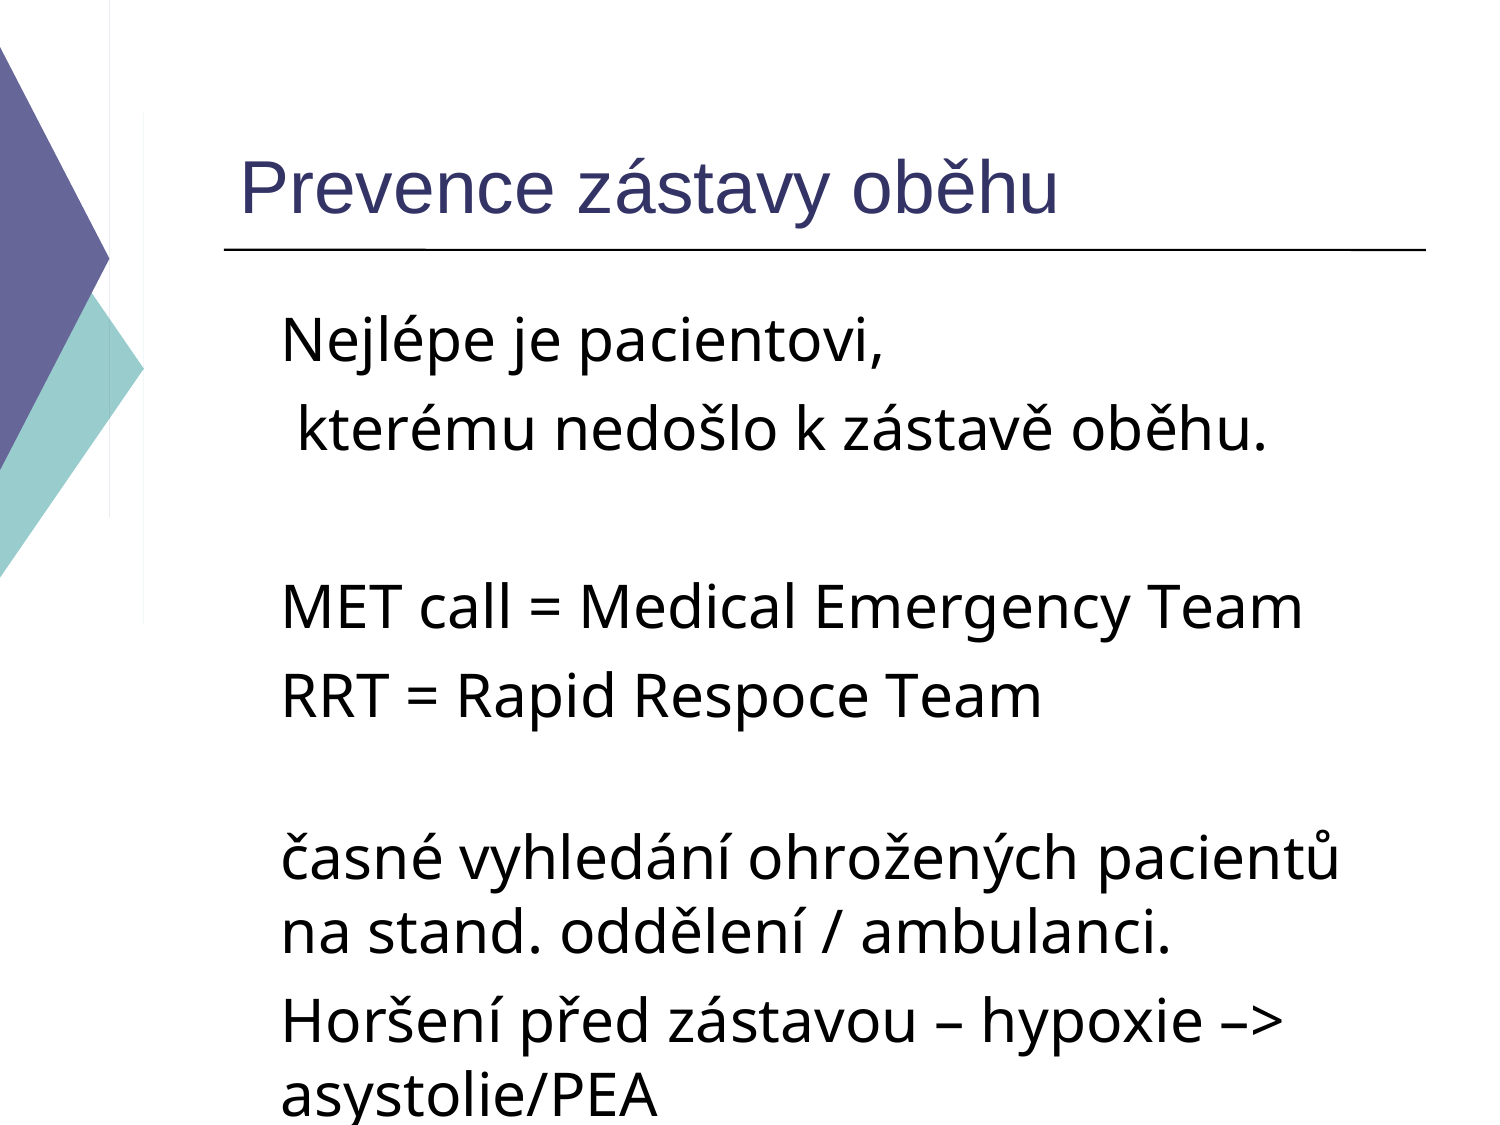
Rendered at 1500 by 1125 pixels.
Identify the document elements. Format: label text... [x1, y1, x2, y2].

title Prevence zástavy oběhu [224, 25, 1425, 237]
list Nejlépe je pacientovi, kterému nedošlo k zástavě oběhu. MET call = Medical Emergency Team RRT = Rapid Respoce Team časné vyhledání ohrožených pacientů na stand. oddělení / ambulanci. Horšení před zástavou – hypoxie –> asystolie/PEA [224, 299, 1425, 1125]
